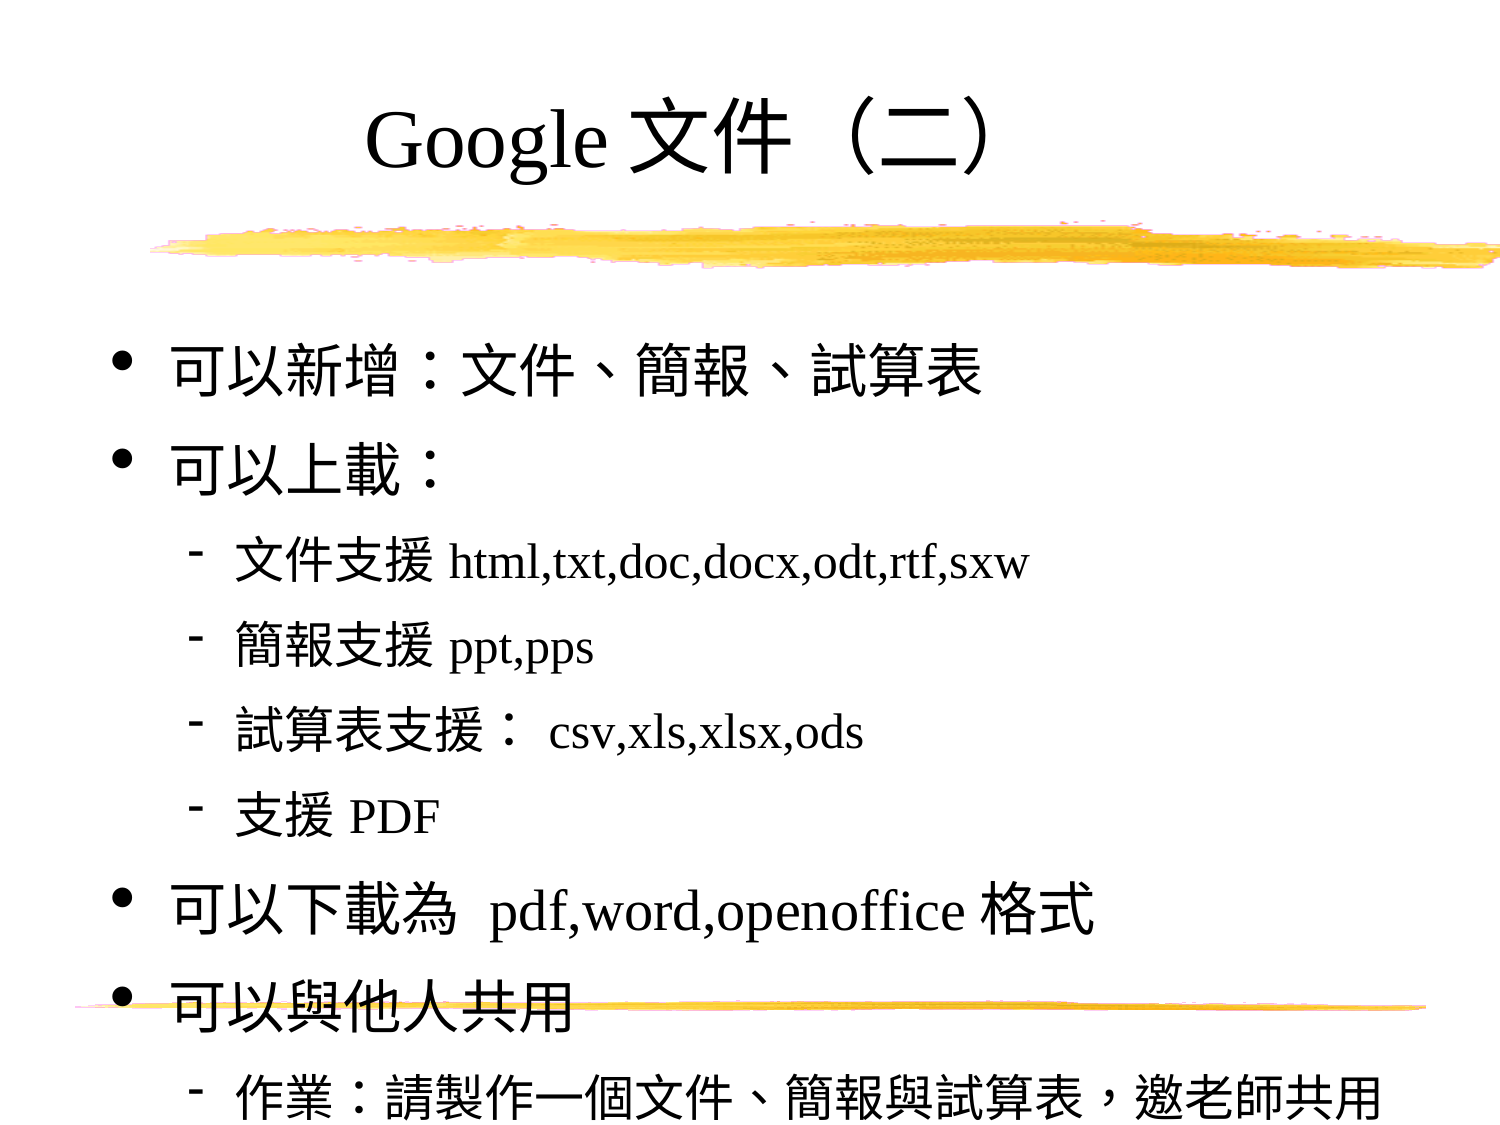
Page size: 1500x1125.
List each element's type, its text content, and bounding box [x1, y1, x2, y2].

picture [570, 999, 1426, 1013]
title Google文件（二） [66, 44, 1342, 218]
picture [150, 215, 1500, 279]
list 可以新增：文件、簡報、試算表 可以上載： 文件支援html,txt,doc,docx,odt,rtf,sxw 簡報支援ppt,pps 試算表支援：csv,xls,xlsx,ods 支援PDF 可以下載為 pdf,word,openoffice格式 可以與他人共用 作業：請製作一個文件、簡報與試算表，邀老師共用 [112, 324, 1388, 1010]
picture [75, 999, 177, 1013]
